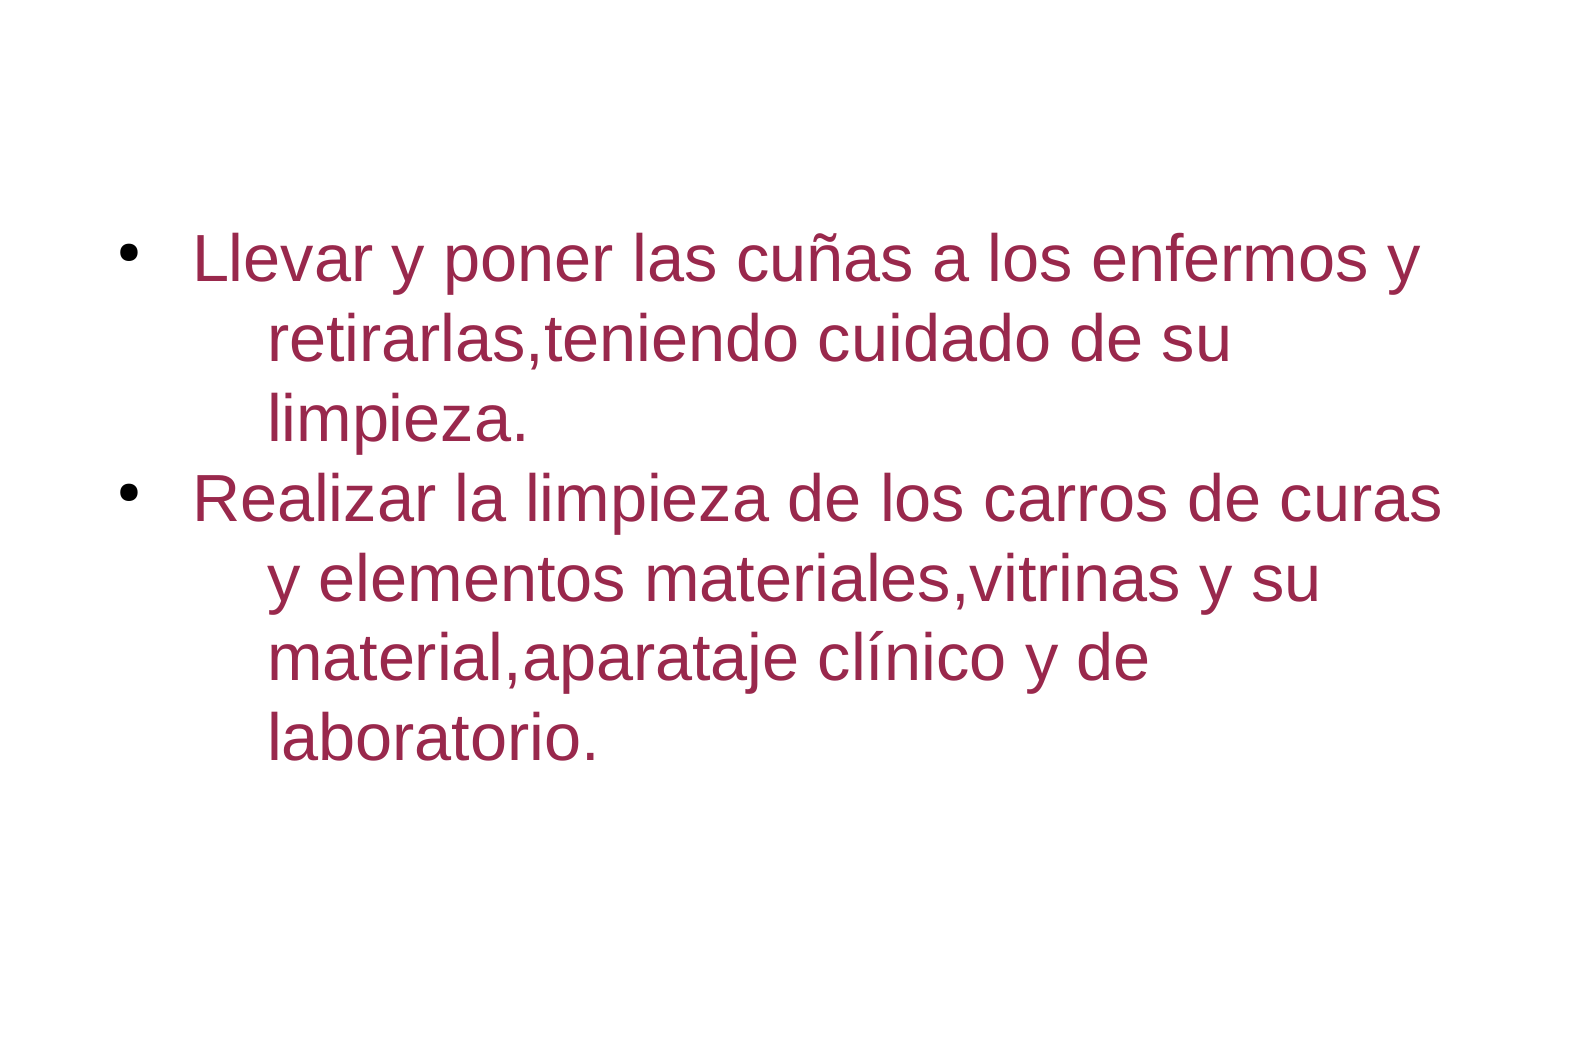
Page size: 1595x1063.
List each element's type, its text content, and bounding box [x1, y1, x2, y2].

subtitle Llevar y poner las cuñas a los enfermos y retirarlas,teniendo cuidado de su limpieza. Realizar la limpieza de los carros de curas y elementos materiales,vitrinas y su material,aparataje clínico y de laboratorio. [117, 98, 1479, 971]
